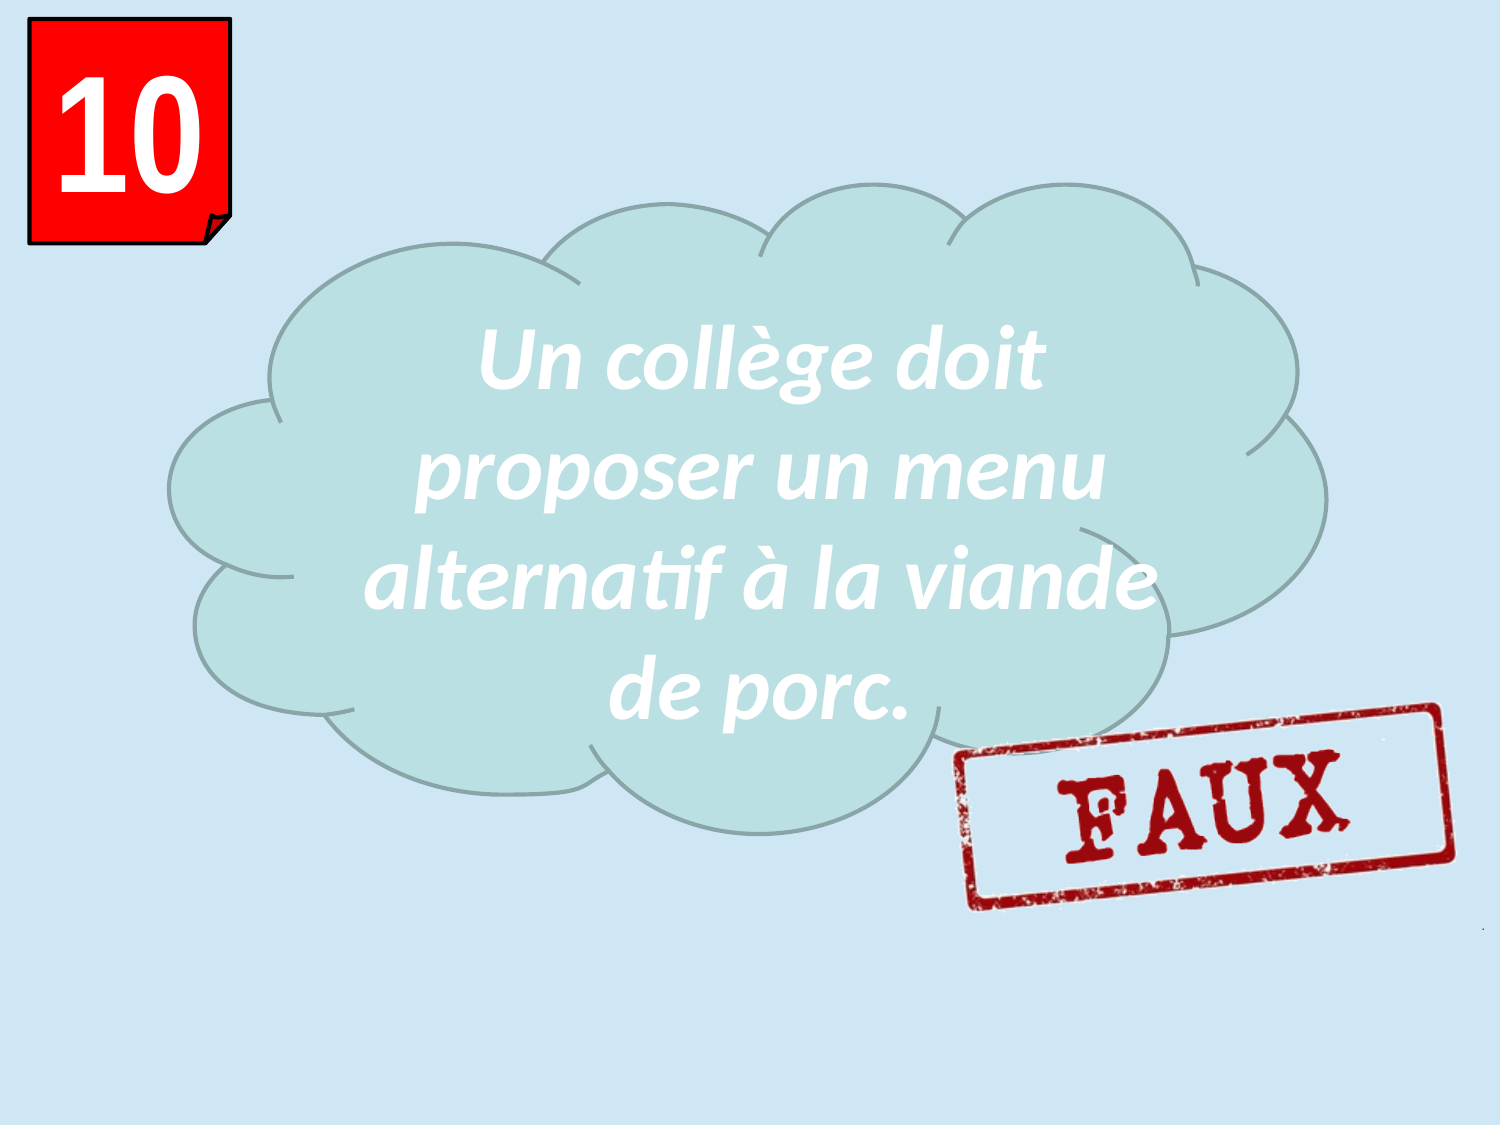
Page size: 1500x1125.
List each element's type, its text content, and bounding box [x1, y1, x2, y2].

text_box 10 [29, 18, 231, 234]
text_box [354, 746, 927, 835]
text_box Un collège doit proposer un menu alternatif à la viande de porc. [301, 290, 1223, 746]
text_box [29, 234, 214, 244]
picture [927, 692, 1484, 930]
text_box [168, 306, 301, 714]
text_box [318, 184, 1327, 623]
